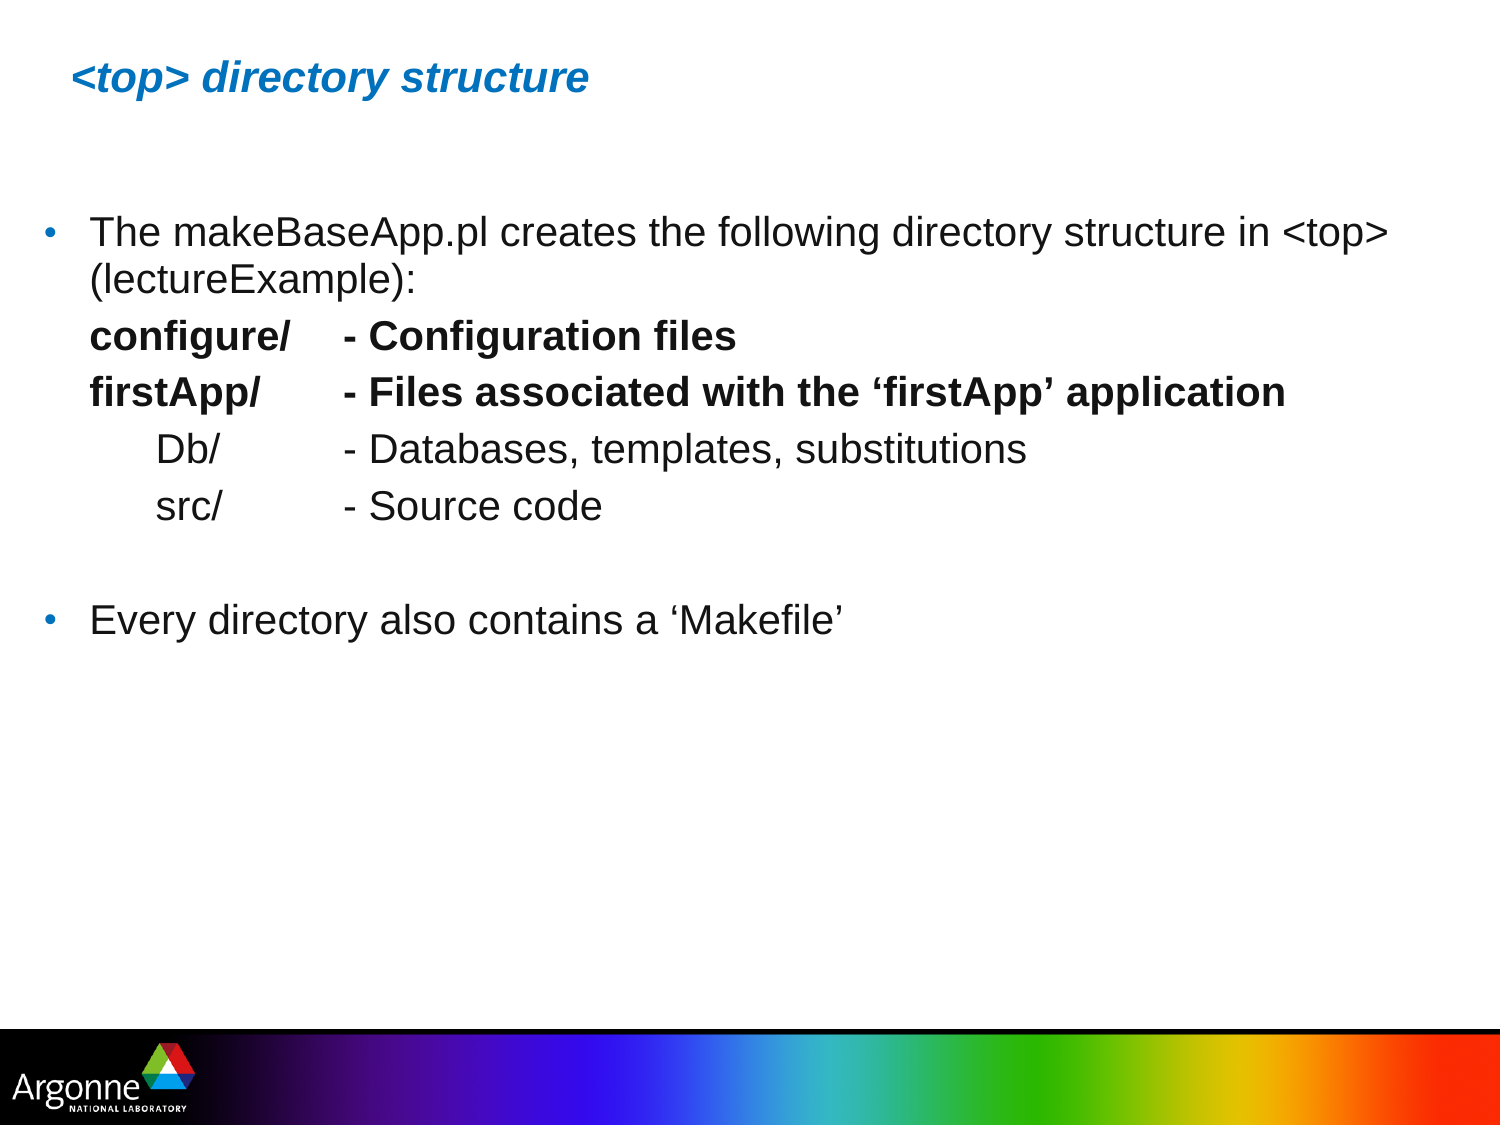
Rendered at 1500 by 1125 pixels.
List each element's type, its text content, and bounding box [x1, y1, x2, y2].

title <top> directory structure [55, 57, 1361, 113]
picture [0, 1029, 1500, 1125]
list The makeBaseApp.pl creates the following directory structure in <top> (lectureExample): configure/ - Configuration files firstApp/ - Files associated with the ‘firstApp’ application Db/ - Databases, templates, substitutions src/ - Source code Every directory also contains a ‘Makefile’ [28, 201, 1446, 744]
